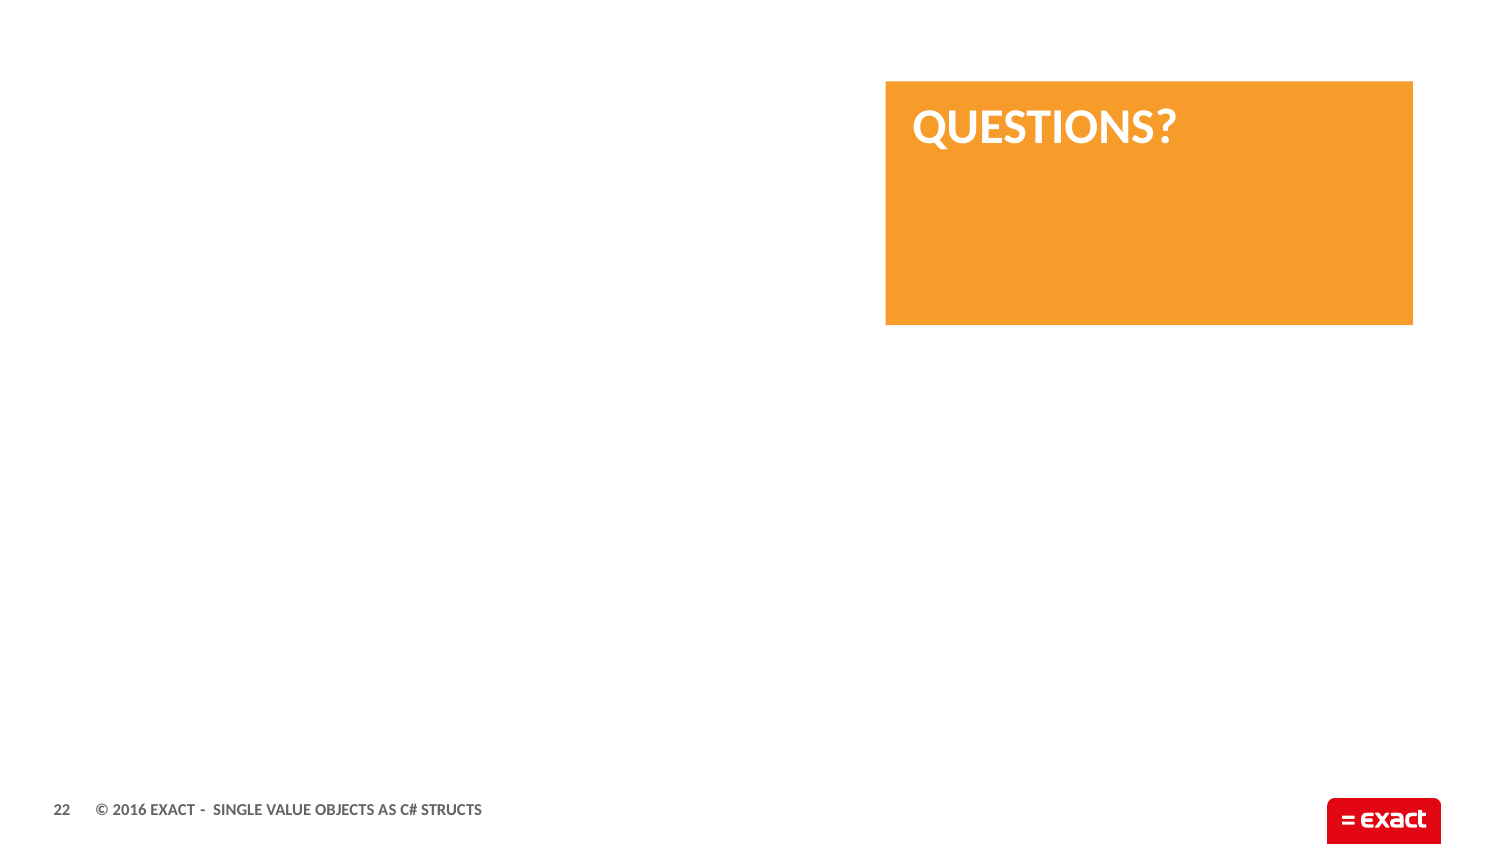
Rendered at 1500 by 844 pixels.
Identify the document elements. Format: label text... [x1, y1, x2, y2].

text_box - Single Value Objects as C# structs [185, 786, 826, 832]
text_box [38, 786, 96, 832]
title Questions? [885, 81, 1413, 326]
